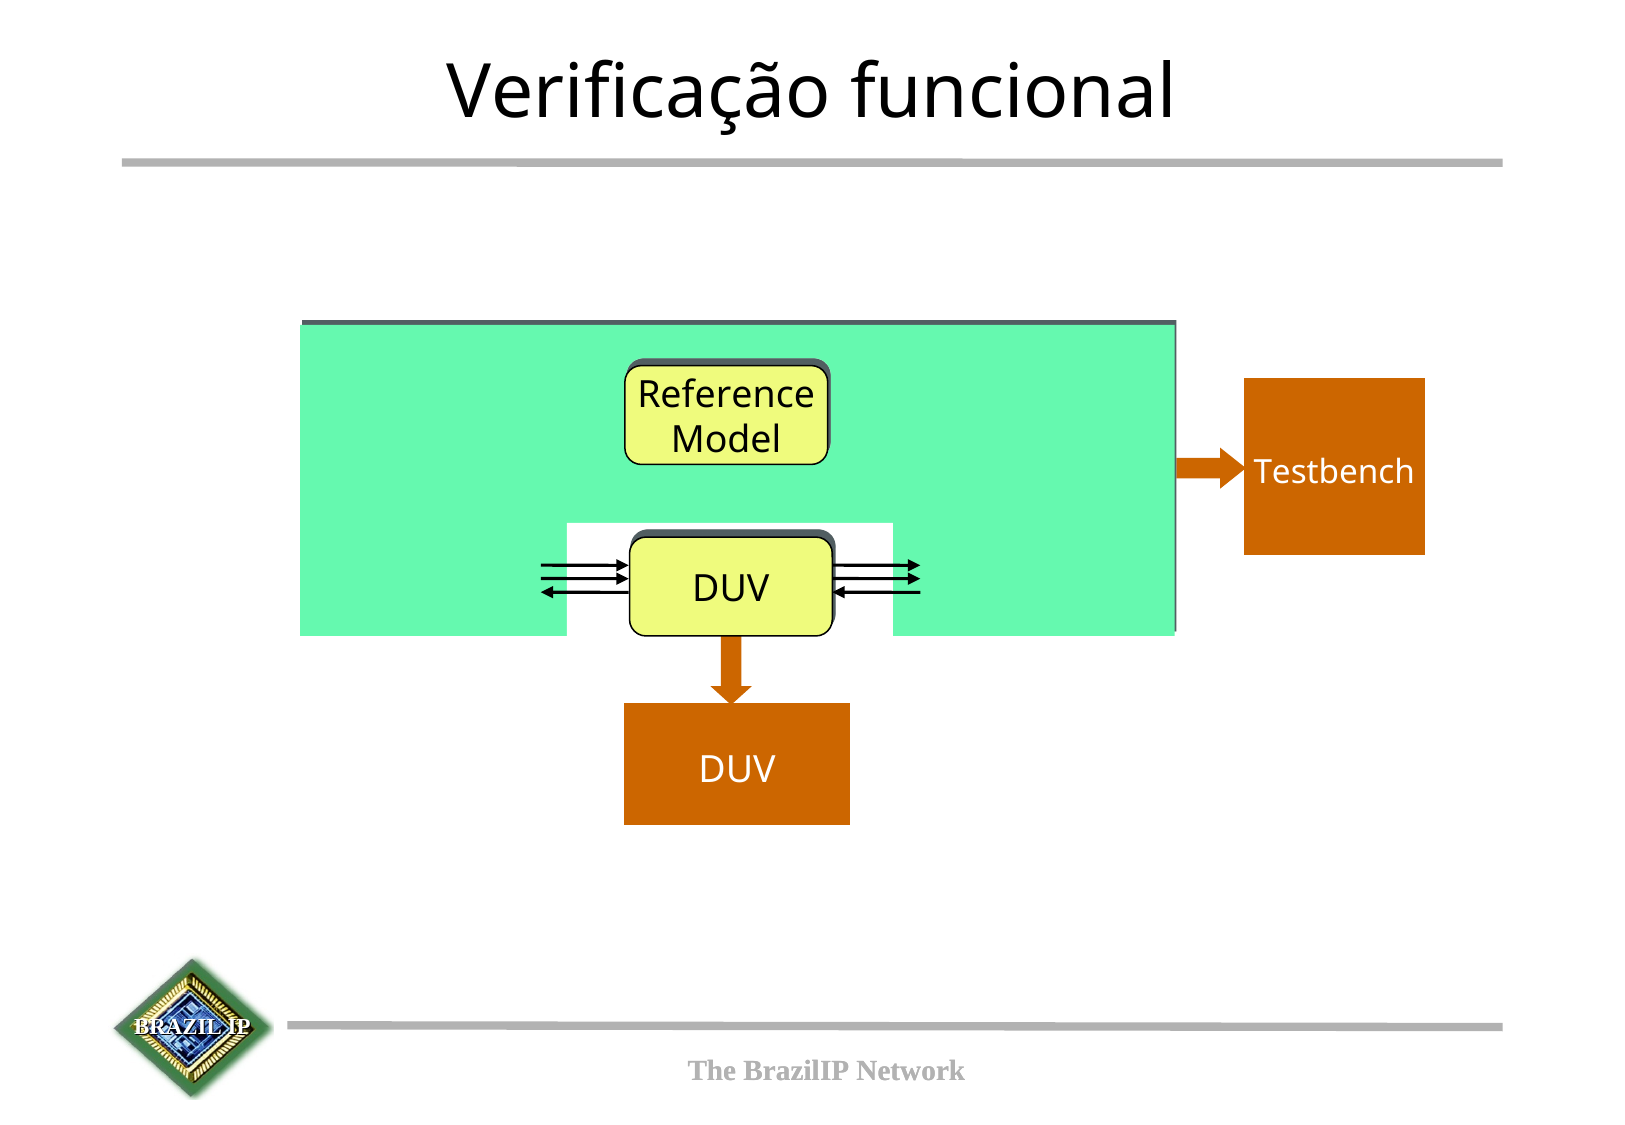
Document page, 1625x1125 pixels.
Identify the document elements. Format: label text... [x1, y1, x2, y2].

text_box [833, 567, 907, 577]
text_box [618, 566, 629, 578]
text_box [300, 324, 1245, 636]
title Verificação funcional [121, 0, 1502, 191]
text_box Reference Model [624, 365, 828, 465]
text_box DUV [629, 537, 833, 636]
text_box DUV [624, 703, 850, 825]
picture [108, 953, 274, 1100]
text_box Testbench [1244, 379, 1425, 555]
text_box [712, 636, 750, 704]
